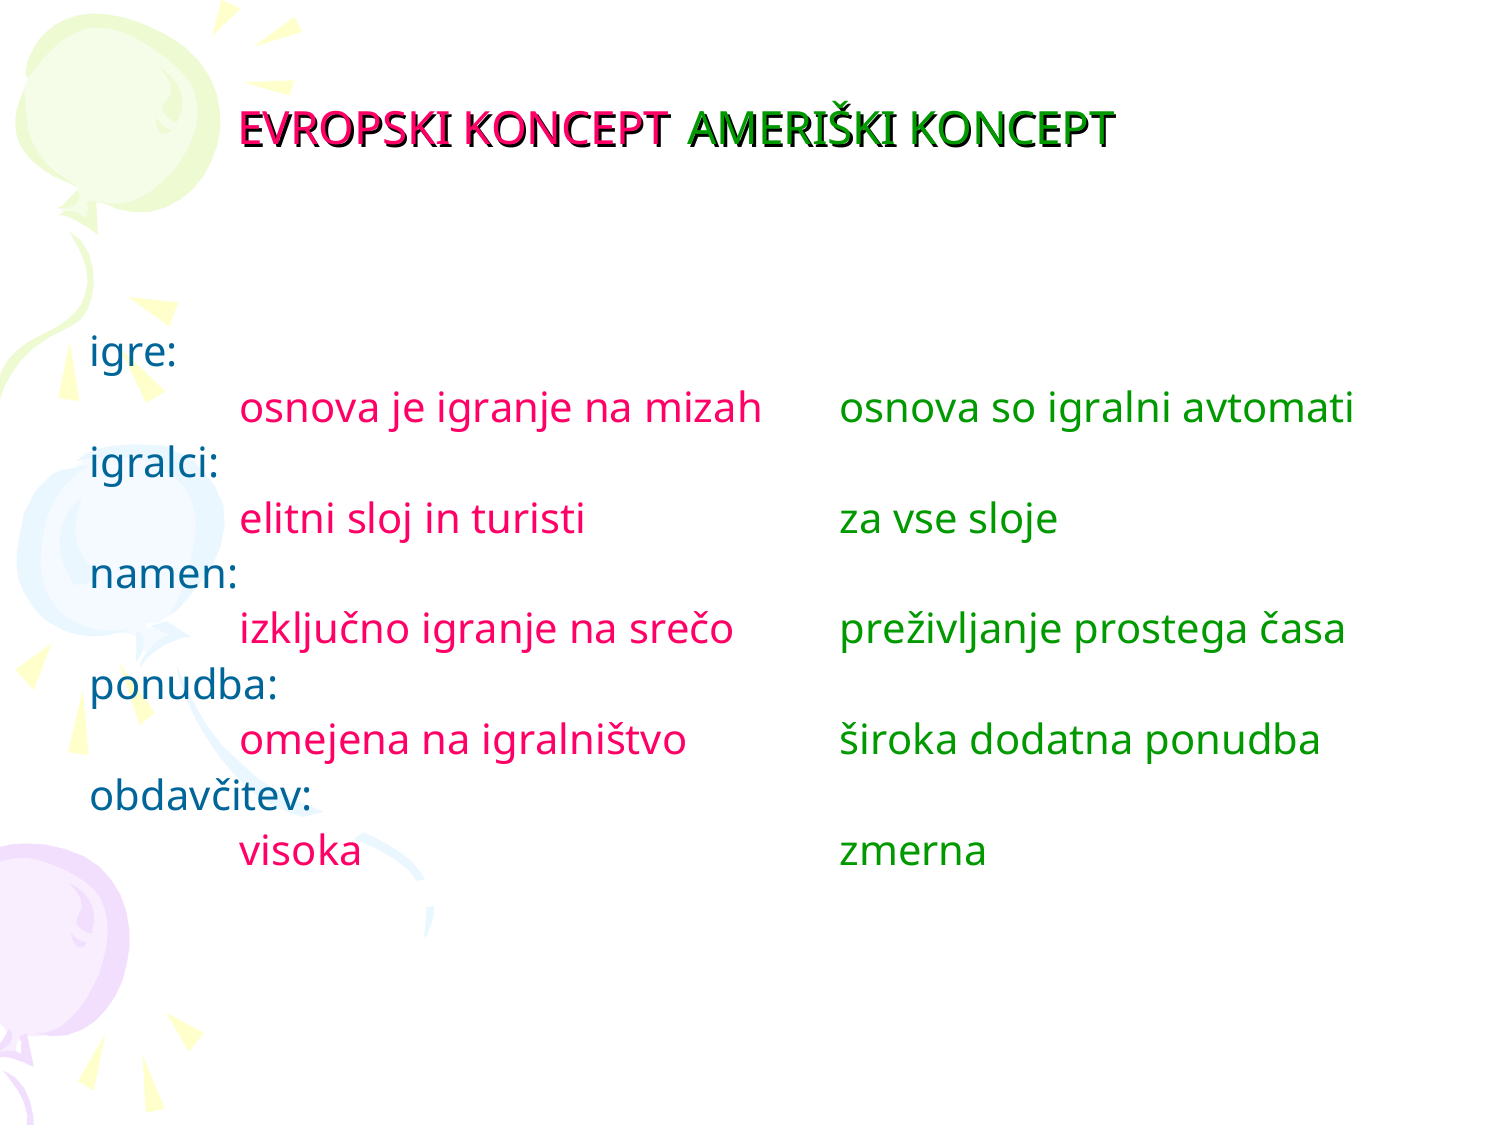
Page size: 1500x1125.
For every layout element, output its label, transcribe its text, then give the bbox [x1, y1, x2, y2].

list igre: osnova je igranje na mizah osnova so igralni avtomati igralci: elitni sloj in turisti za vse sloje namen: izključno igranje na srečo preživljanje prostega časa ponudba: omejena na igralništvo široka dodatna ponudba obdavčitev: visoka zmerna [75, 262, 1500, 994]
title EVROPSKI KONCEPT AMERIŠKI KONCEPT [72, 16, 1426, 233]
